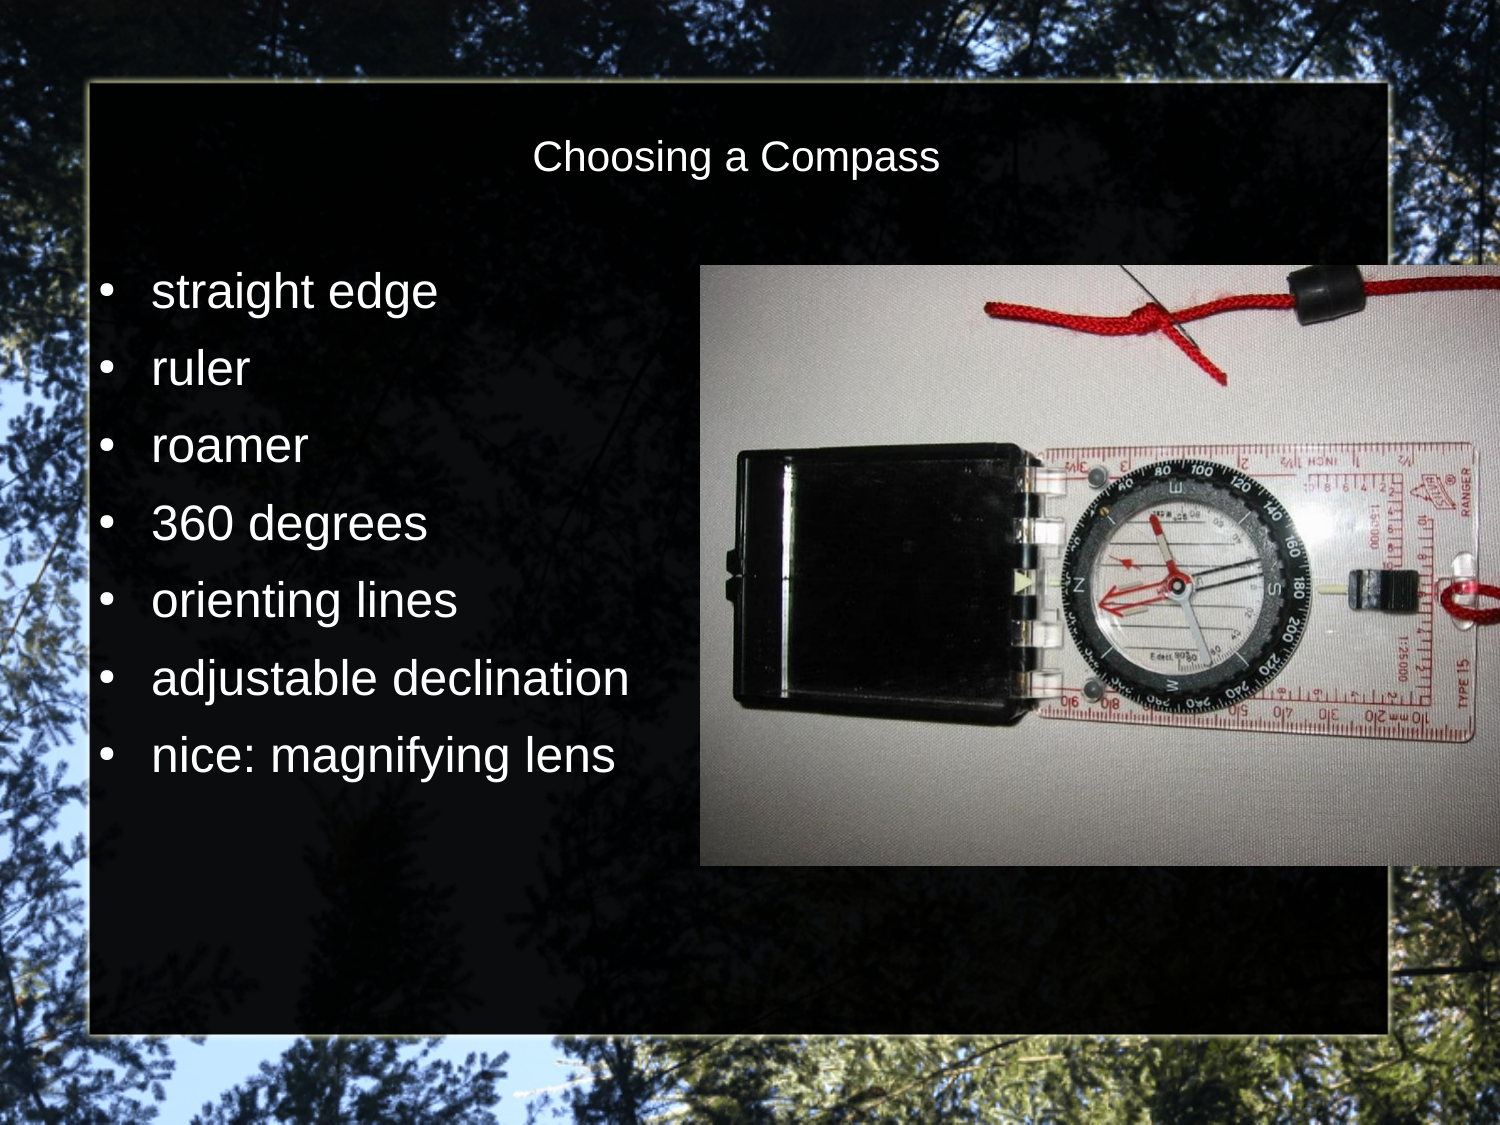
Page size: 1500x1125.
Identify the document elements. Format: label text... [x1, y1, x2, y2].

title Choosing a Compass [80, 80, 1393, 233]
picture [0, 0, 1500, 1125]
list straight edge ruler roamer 360 degrees orienting lines adjustable declination nice: magnifying lens [80, 263, 1393, 916]
